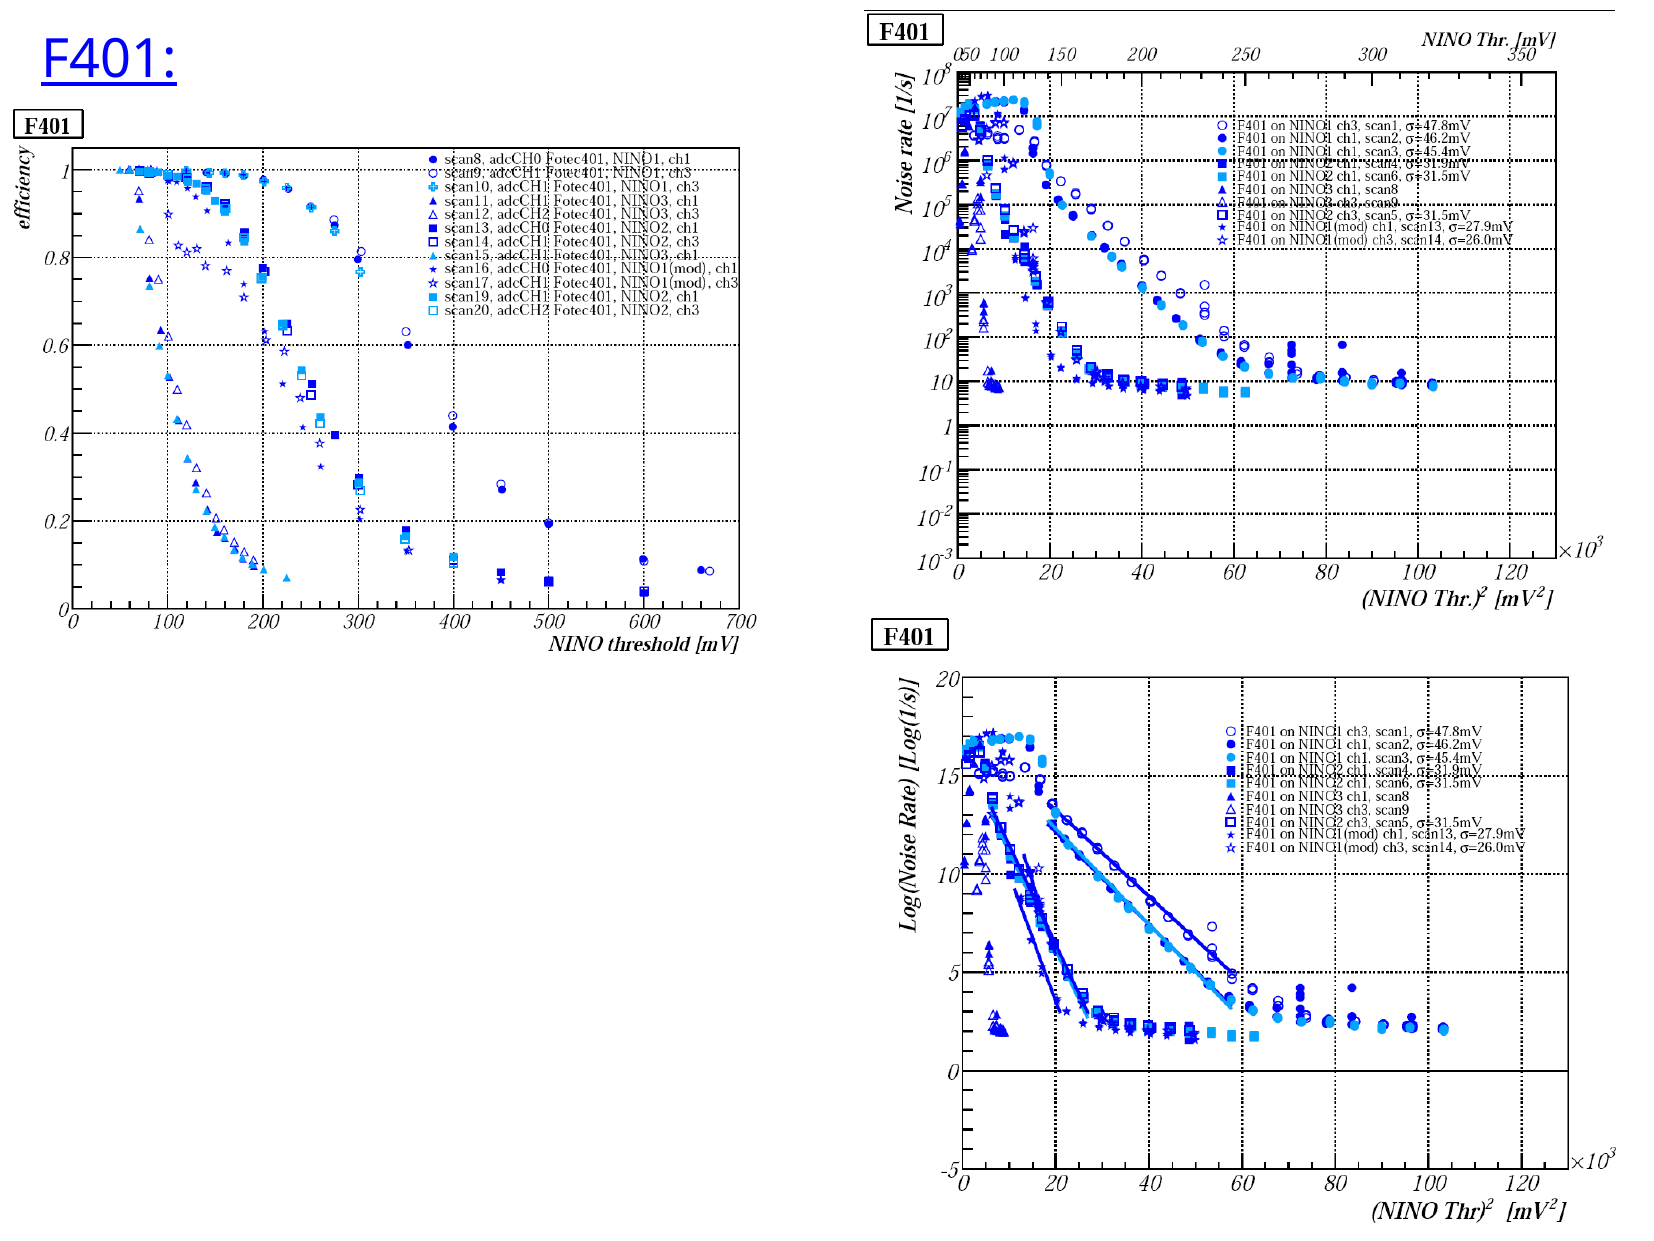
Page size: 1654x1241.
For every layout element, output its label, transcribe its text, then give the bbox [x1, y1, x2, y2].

picture [864, 10, 1619, 1227]
title F401: [41, 0, 1088, 113]
picture [6, 108, 757, 657]
